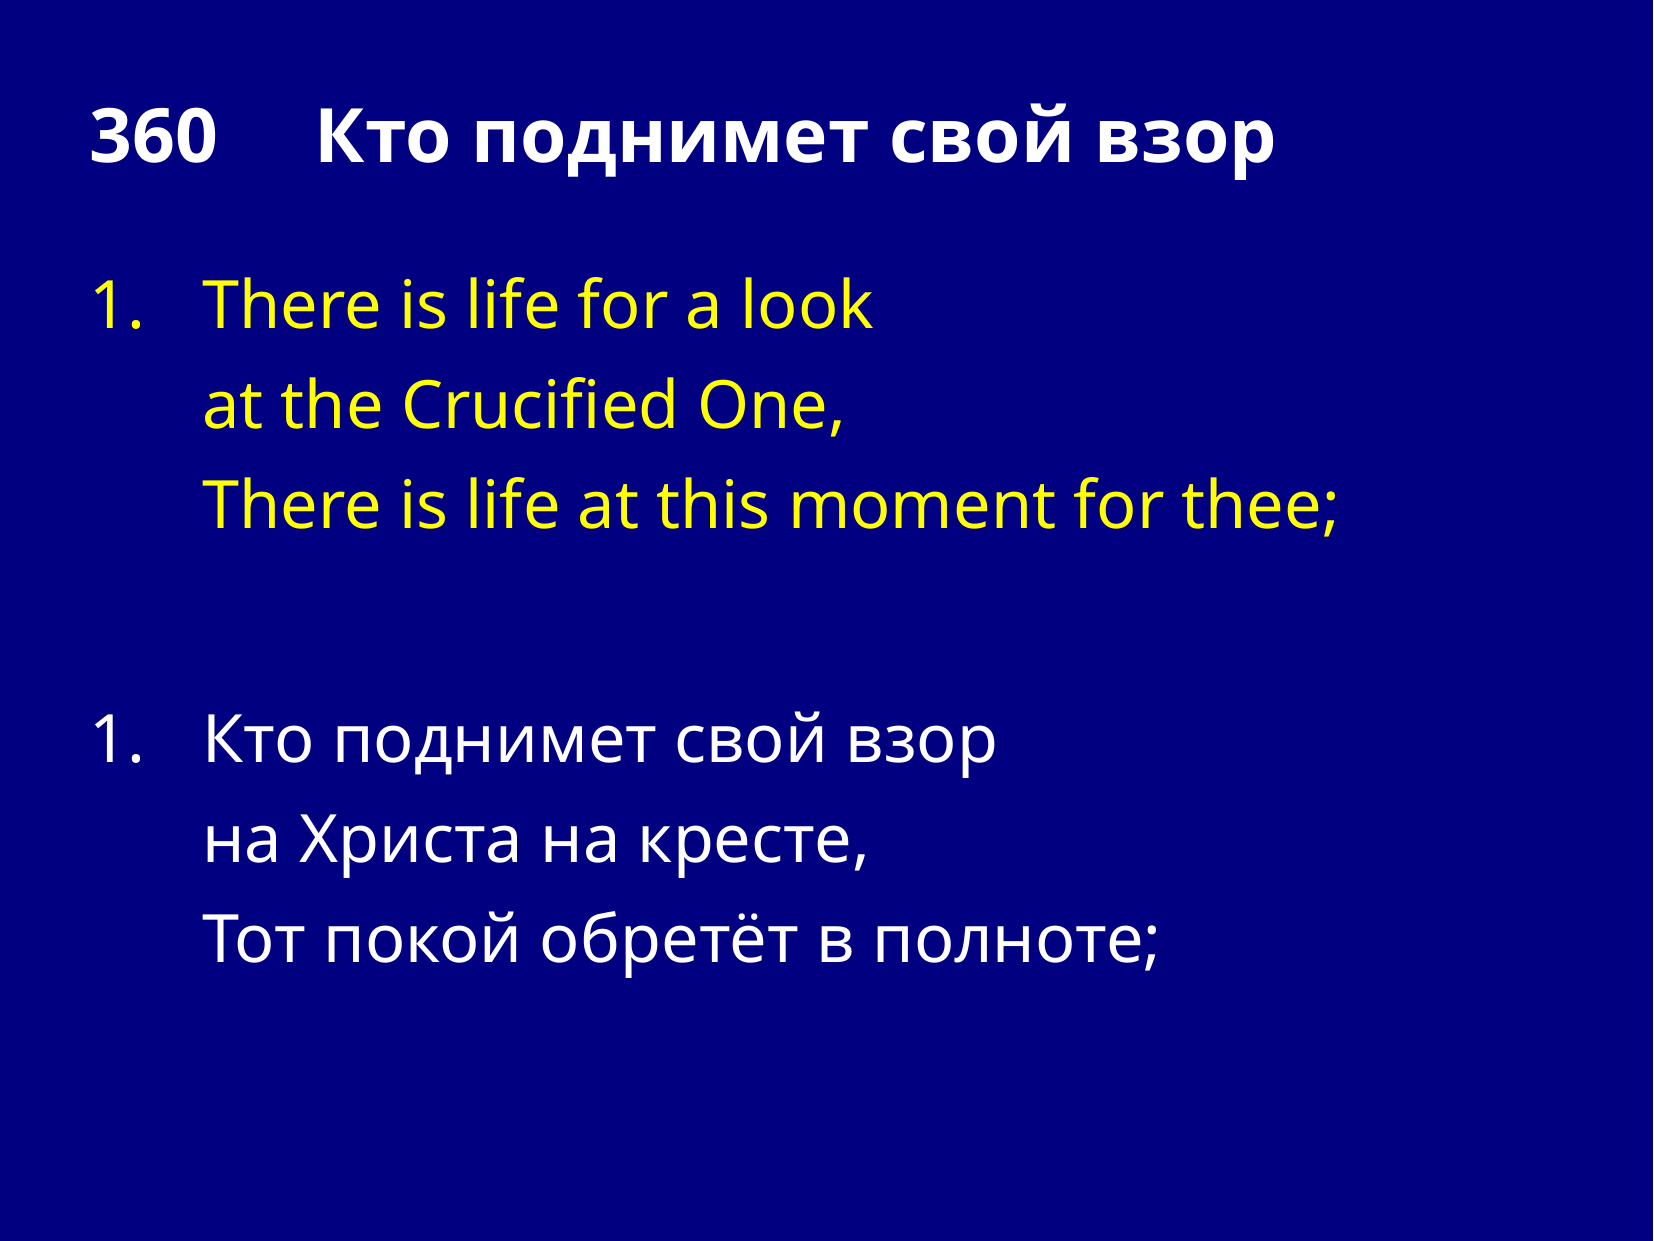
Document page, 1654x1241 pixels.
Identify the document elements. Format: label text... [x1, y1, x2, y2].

text_box 360 Кто поднимет свой взор [75, 75, 1576, 188]
text_box 1. Кто поднимет свой взор на Христа на кресте, Тот покой обретёт в полноте; [75, 675, 1576, 1163]
text_box 1. There is life for a look at the Crucified One, There is life at this moment for thee; [75, 188, 1576, 638]
